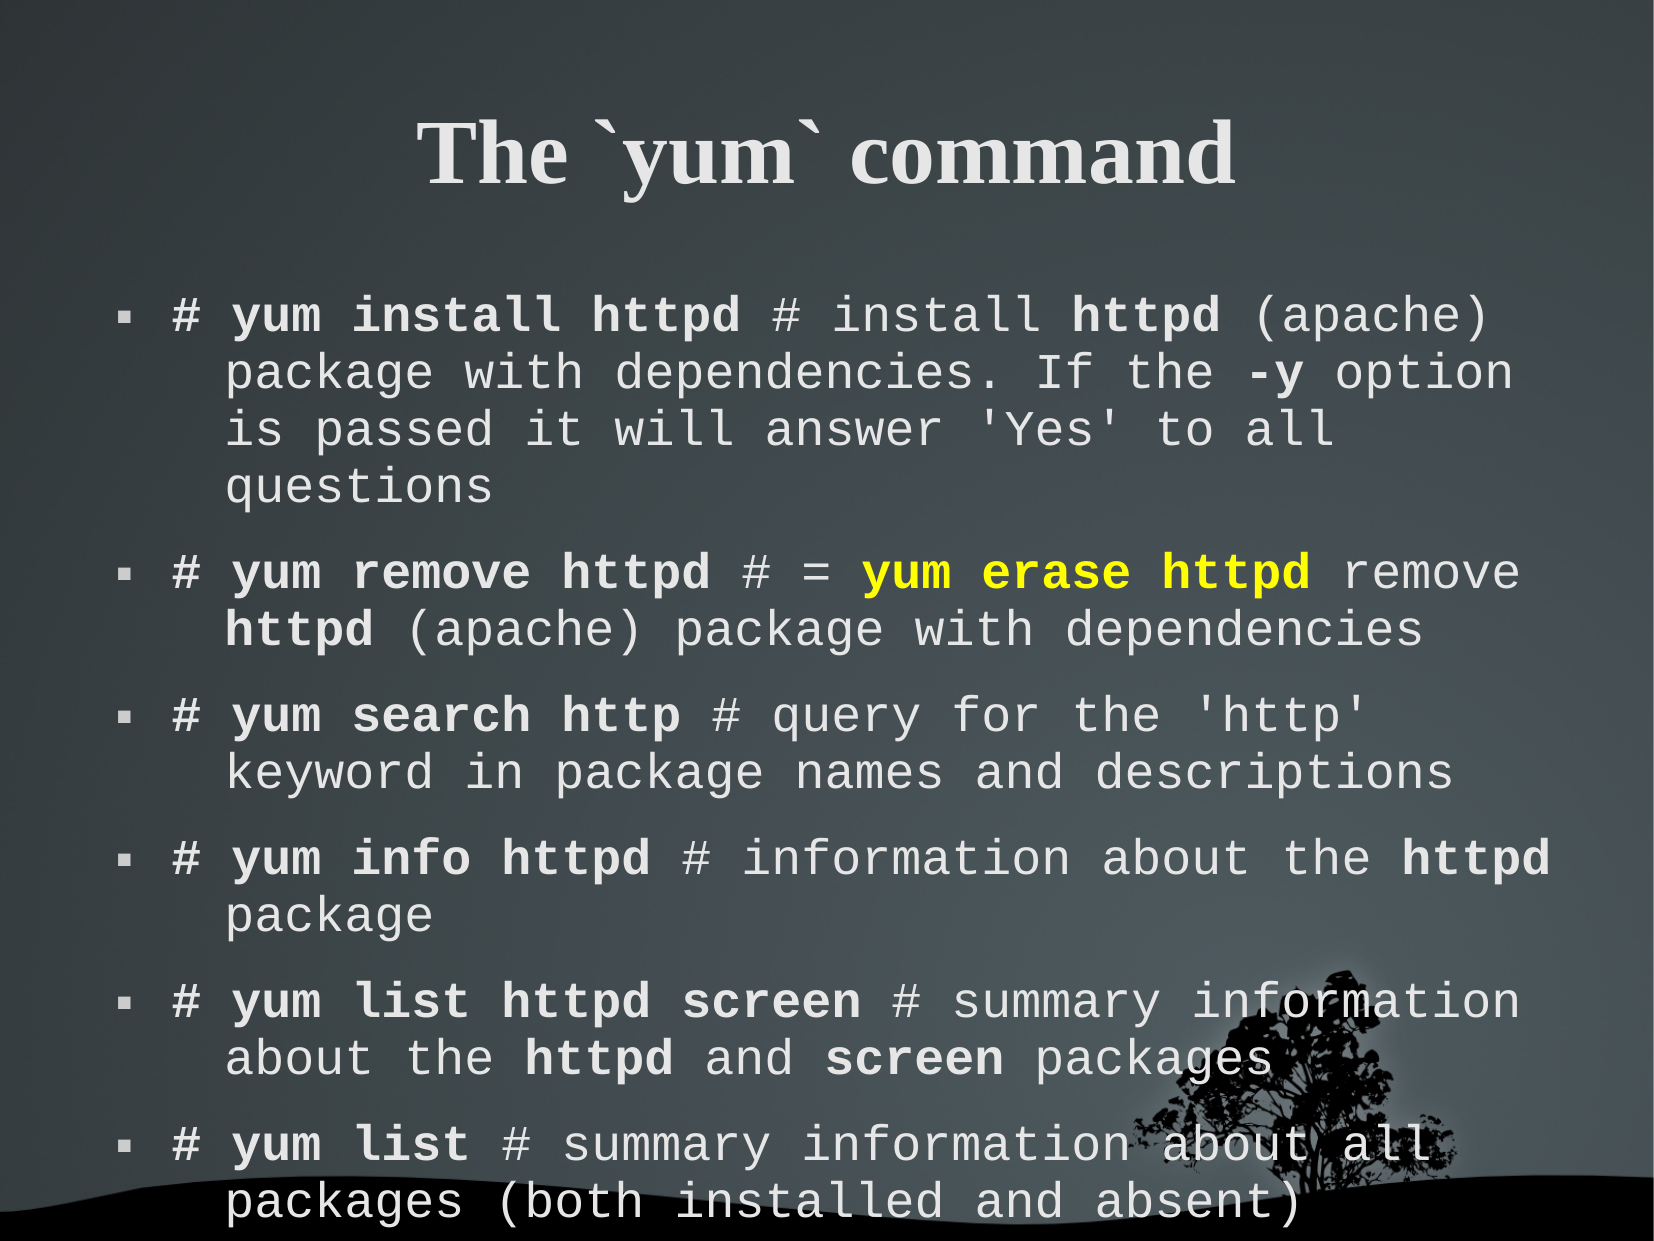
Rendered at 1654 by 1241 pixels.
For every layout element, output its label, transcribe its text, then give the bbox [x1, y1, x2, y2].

list # yum install httpd # install httpd (apache) package with dependencies. If the -y option is passed it will answer 'Yes' to all questions # yum remove httpd # = yum erase httpd remove httpd (apache) package with dependencies # yum search http # query for the 'http' keyword in package names and descriptions # yum info httpd # information about the httpd package # yum list httpd screen # summary information about the httpd and screen packages # yum list # summary information about all packages (both installed and absent) [82, 290, 1571, 1202]
picture [0, 0, 1654, 1241]
title The `yum` command [82, 49, 1571, 257]
